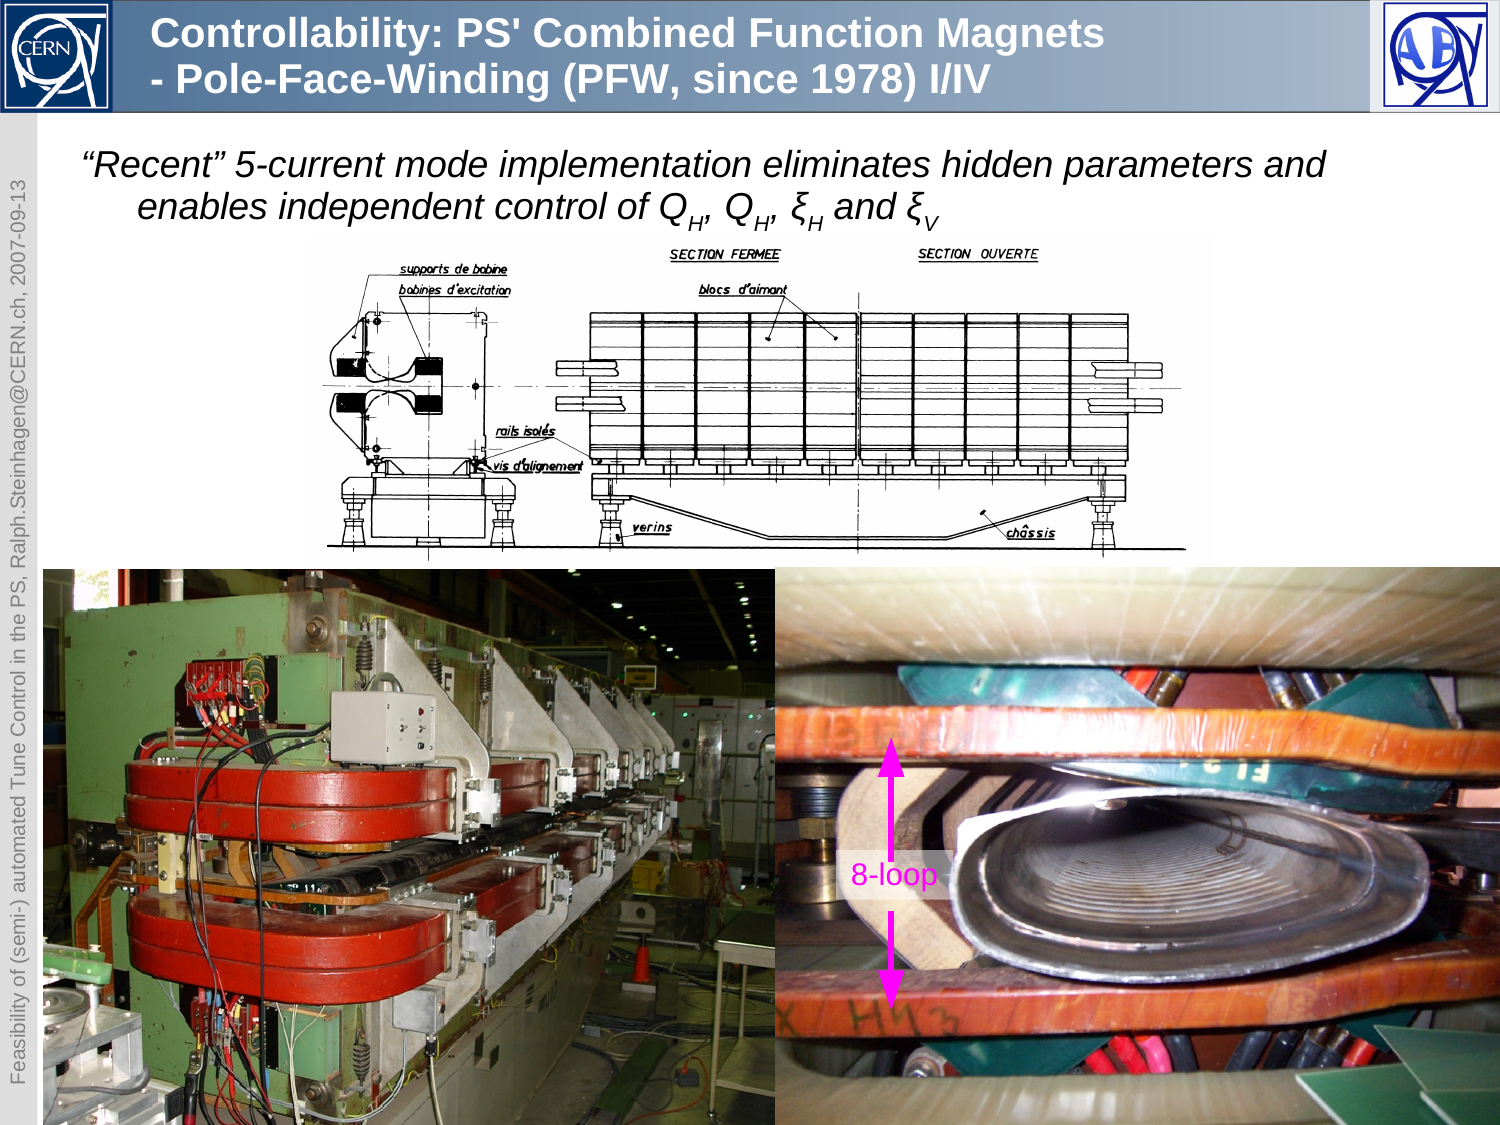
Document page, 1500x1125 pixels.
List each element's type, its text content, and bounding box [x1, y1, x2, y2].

title Controllability: PS' Combined Function Magnets - Pole-Face-Winding (PFW, since 1978) I/IV [150, 7, 1201, 106]
picture [1382, 1, 1489, 108]
text_box 8-loop [835, 850, 951, 900]
picture [0, 0, 113, 113]
picture [43, 236, 1500, 1125]
list “Recent” 5-current mode implementation eliminates hidden parameters and enables independent control of QH, QH, ξH and ξV [80, 142, 1431, 504]
